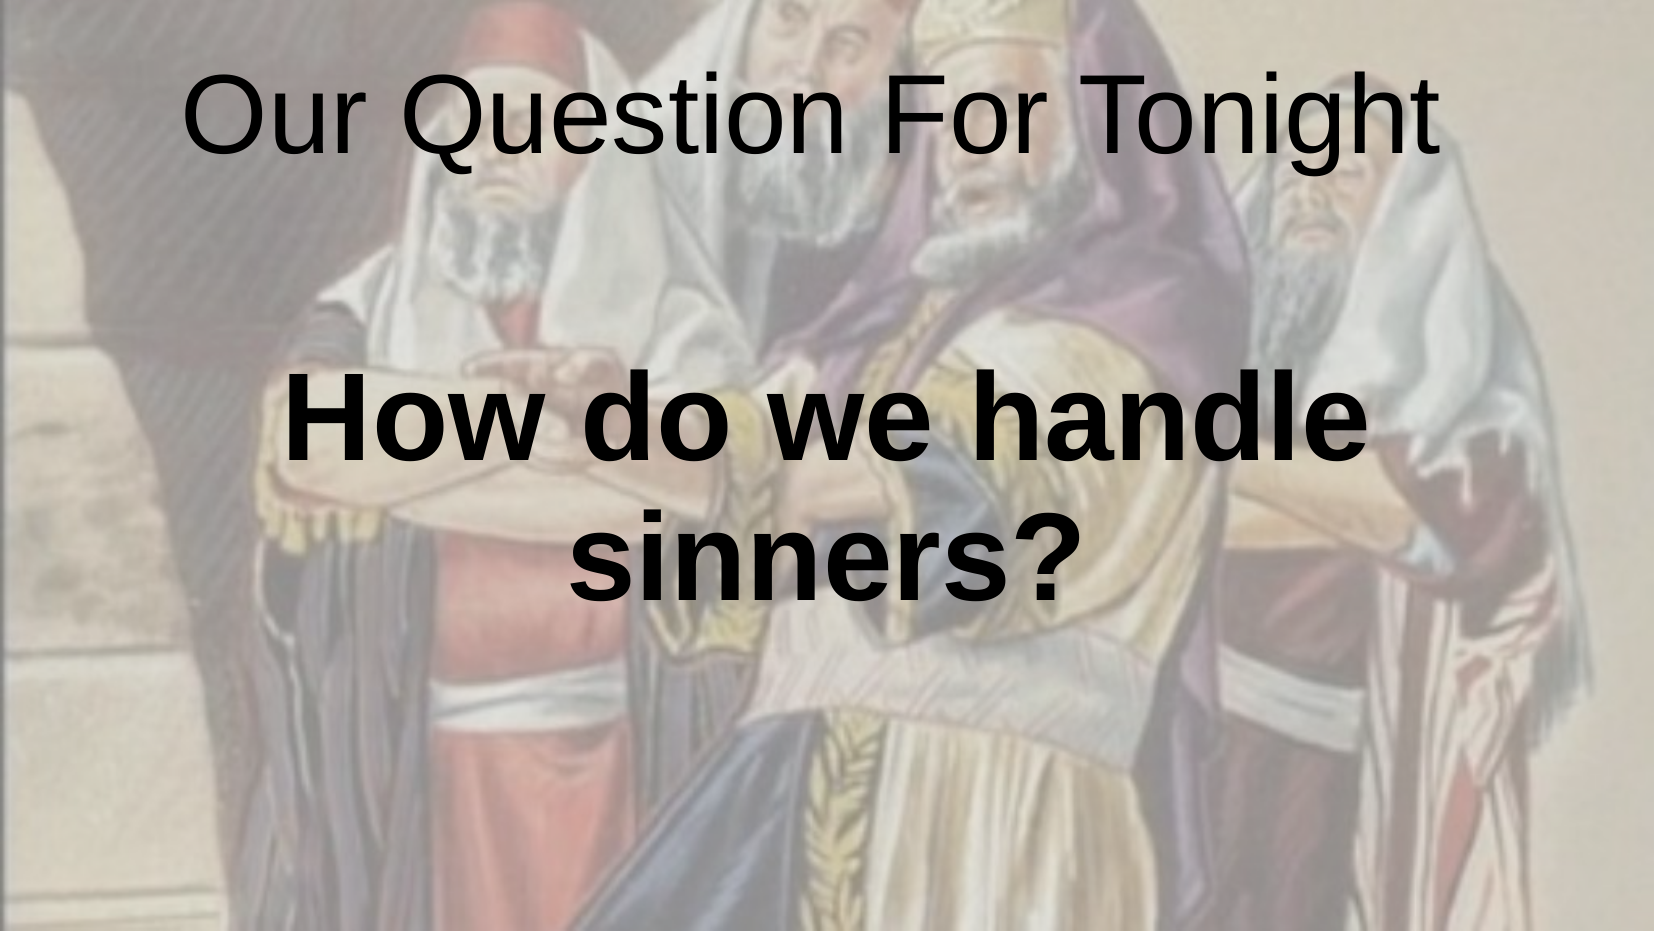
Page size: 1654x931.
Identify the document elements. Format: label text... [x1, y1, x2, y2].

title Our Question For Tonight [82, 37, 1571, 193]
picture [0, 0, 1654, 931]
list How do we handle sinners? [82, 217, 1571, 758]
